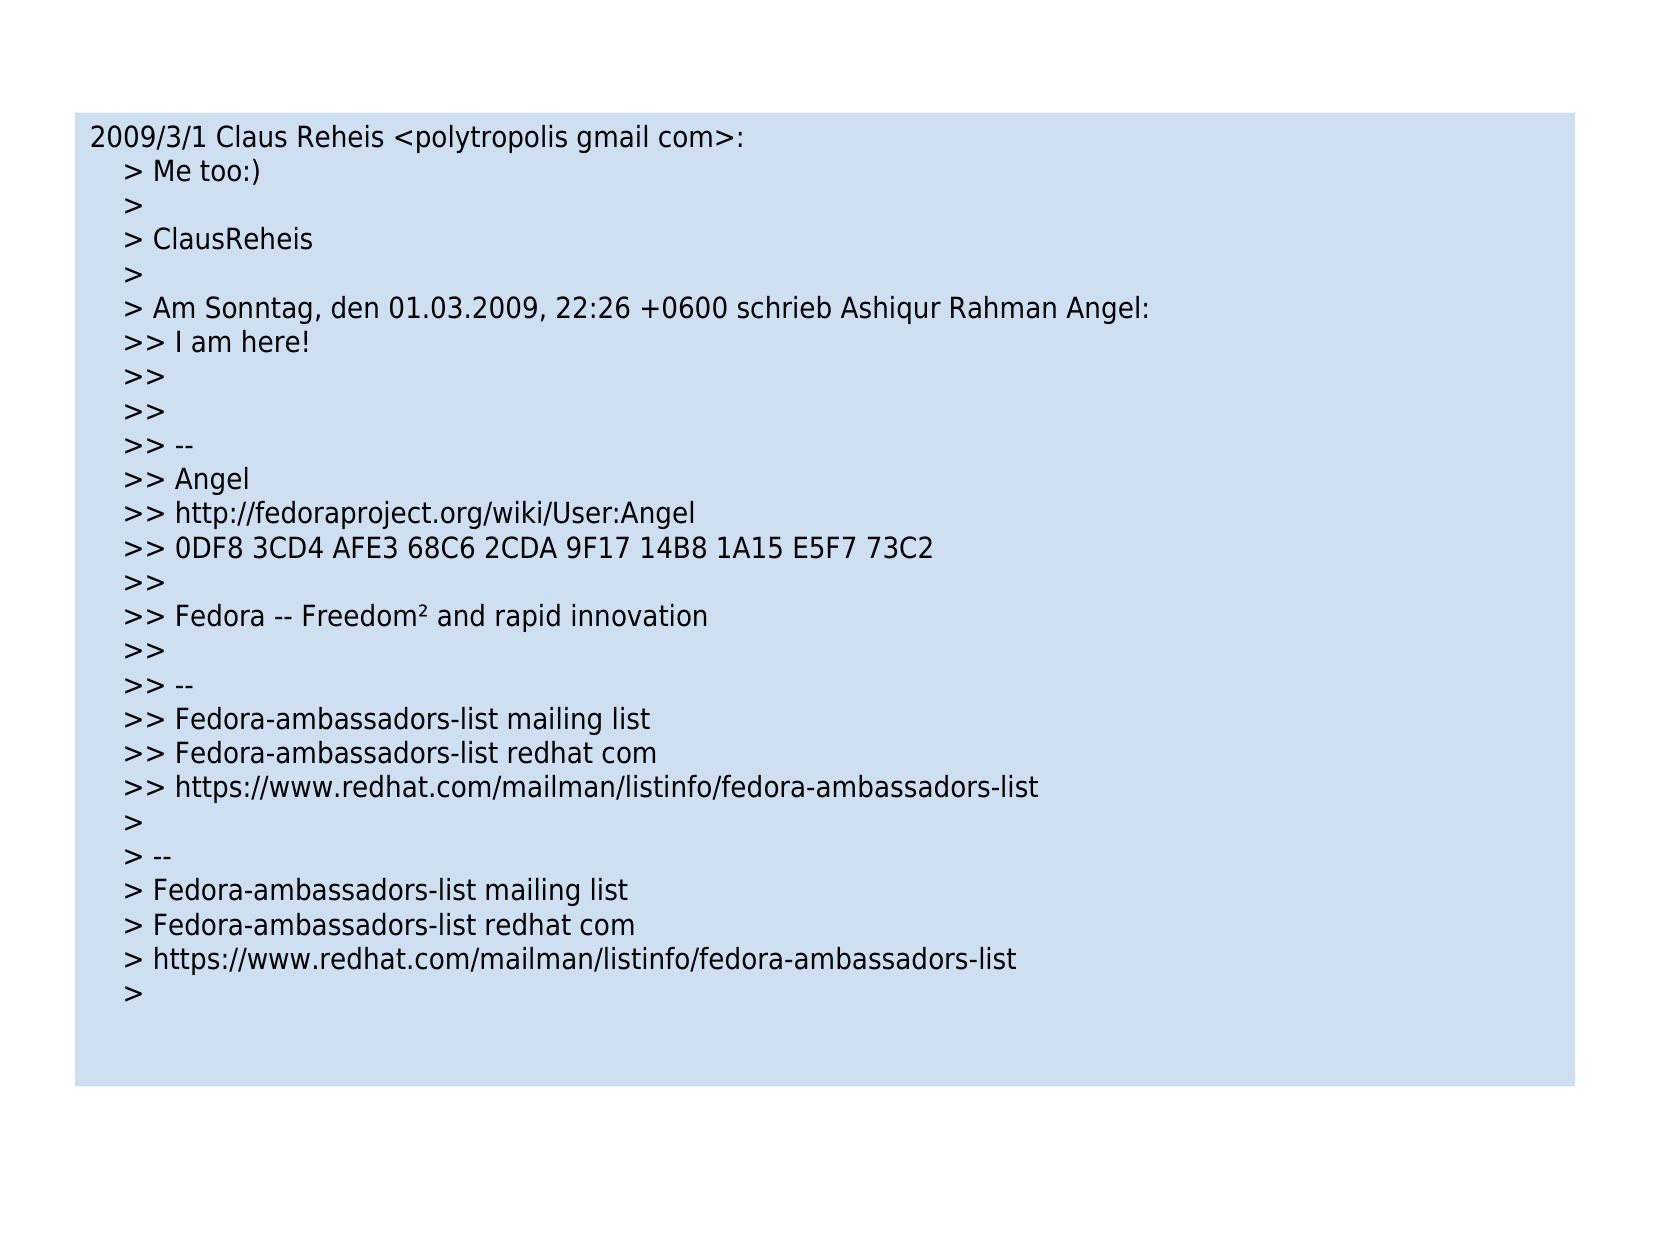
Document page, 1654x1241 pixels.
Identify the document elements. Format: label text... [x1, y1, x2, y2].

text_box 2009/3/1 Claus Reheis <polytropolis gmail com>: > Me too:) > > ClausReheis > > Am Sonntag, den 01.03.2009, 22:26 +0600 schrieb Ashiqur Rahman Angel: >> I am here! >> >> >> -- >> Angel >> http://fedoraproject.org/wiki/User:Angel >> 0DF8 3CD4 AFE3 68C6 2CDA 9F17 14B8 1A15 E5F7 73C2 >> >> Fedora -- Freedom² and rapid innovation >> >> -- >> Fedora-ambassadors-list mailing list >> Fedora-ambassadors-list redhat com >> https://www.redhat.com/mailman/listinfo/fedora-ambassadors-list > > -- > Fedora-ambassadors-list mailing list > Fedora-ambassadors-list redhat com > https://www.redhat.com/mailman/listinfo/fedora-ambassadors-list > [75, 112, 1576, 1087]
